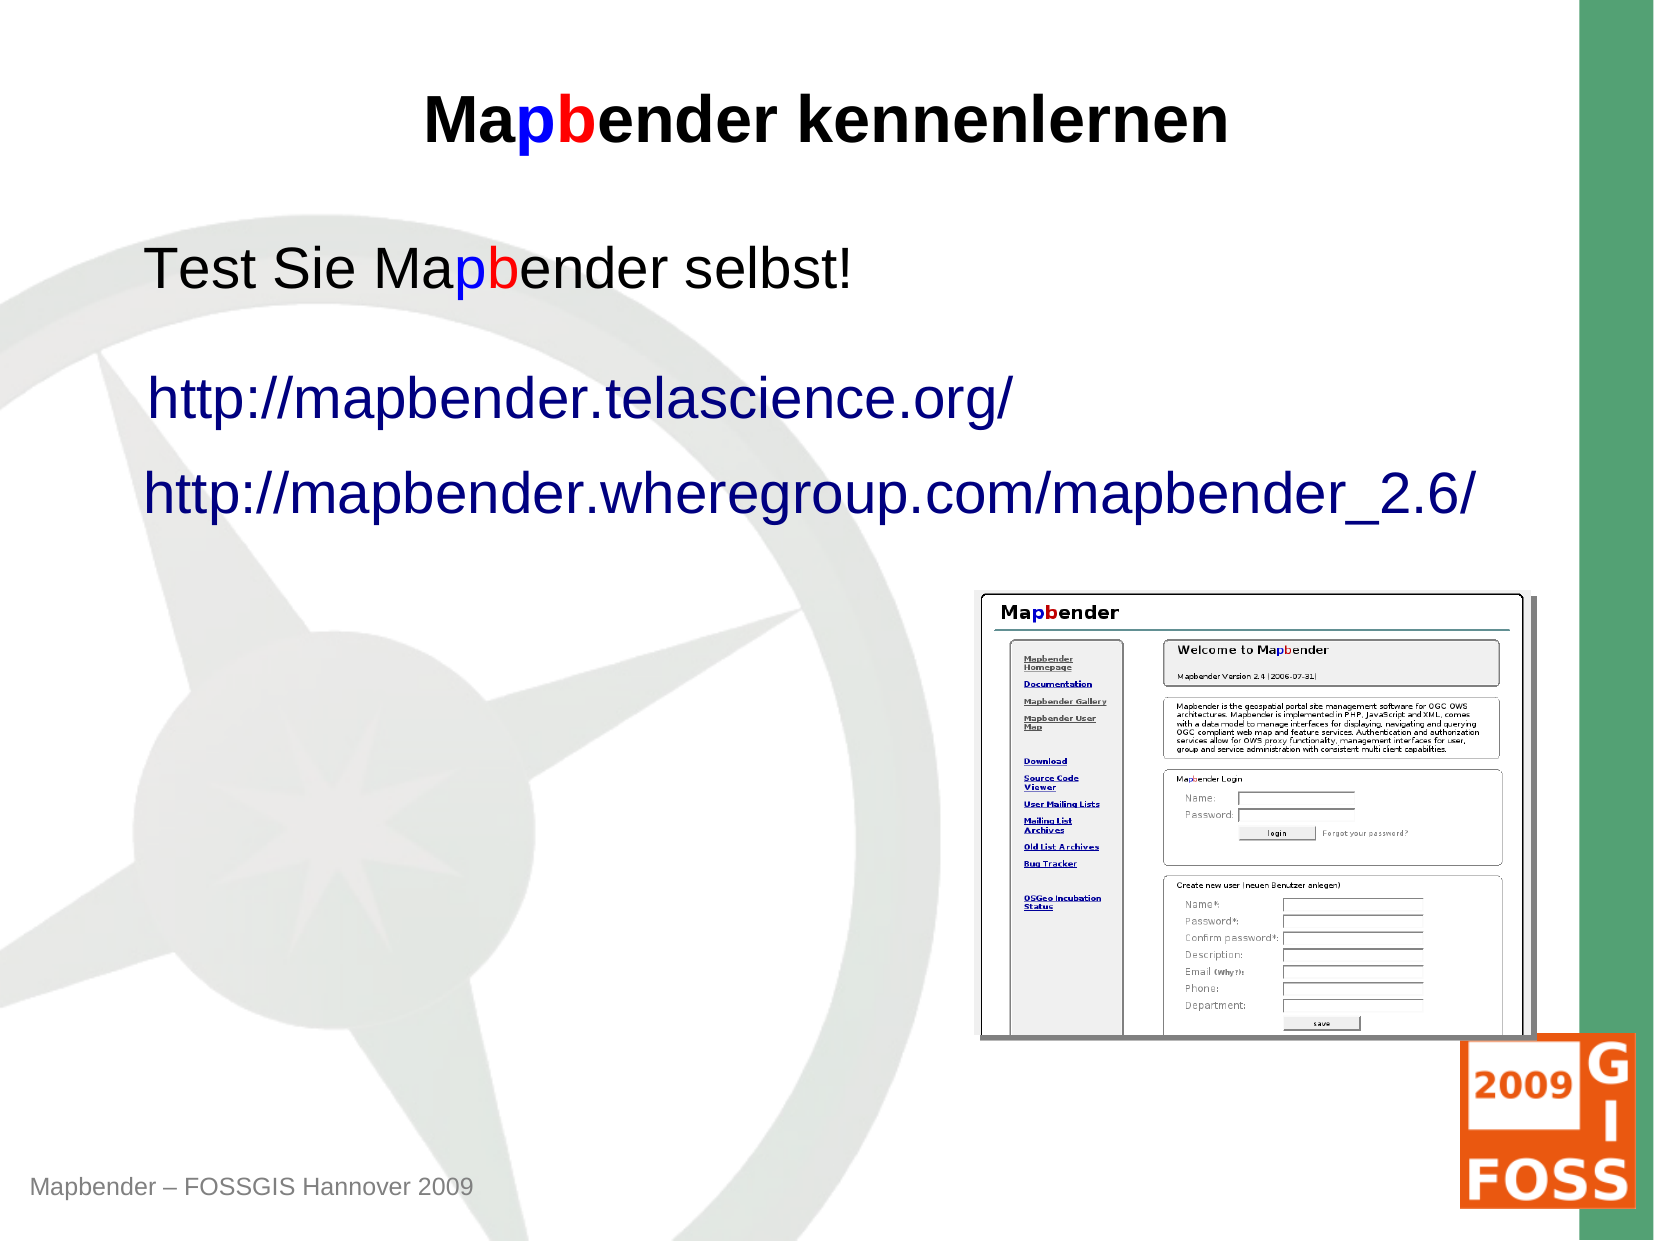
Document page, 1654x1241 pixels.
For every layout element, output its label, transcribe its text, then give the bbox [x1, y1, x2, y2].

title Mapbender kennenlernen [82, 31, 1571, 207]
picture [974, 590, 1531, 1035]
picture [0, 192, 1020, 1241]
picture [1460, 1033, 1636, 1209]
list Test Sie Mapbender selbst! http://mapbender.telascience.org/ http://mapbender.wheregroup.com/mapbender_2.6/ [76, 236, 1565, 1055]
